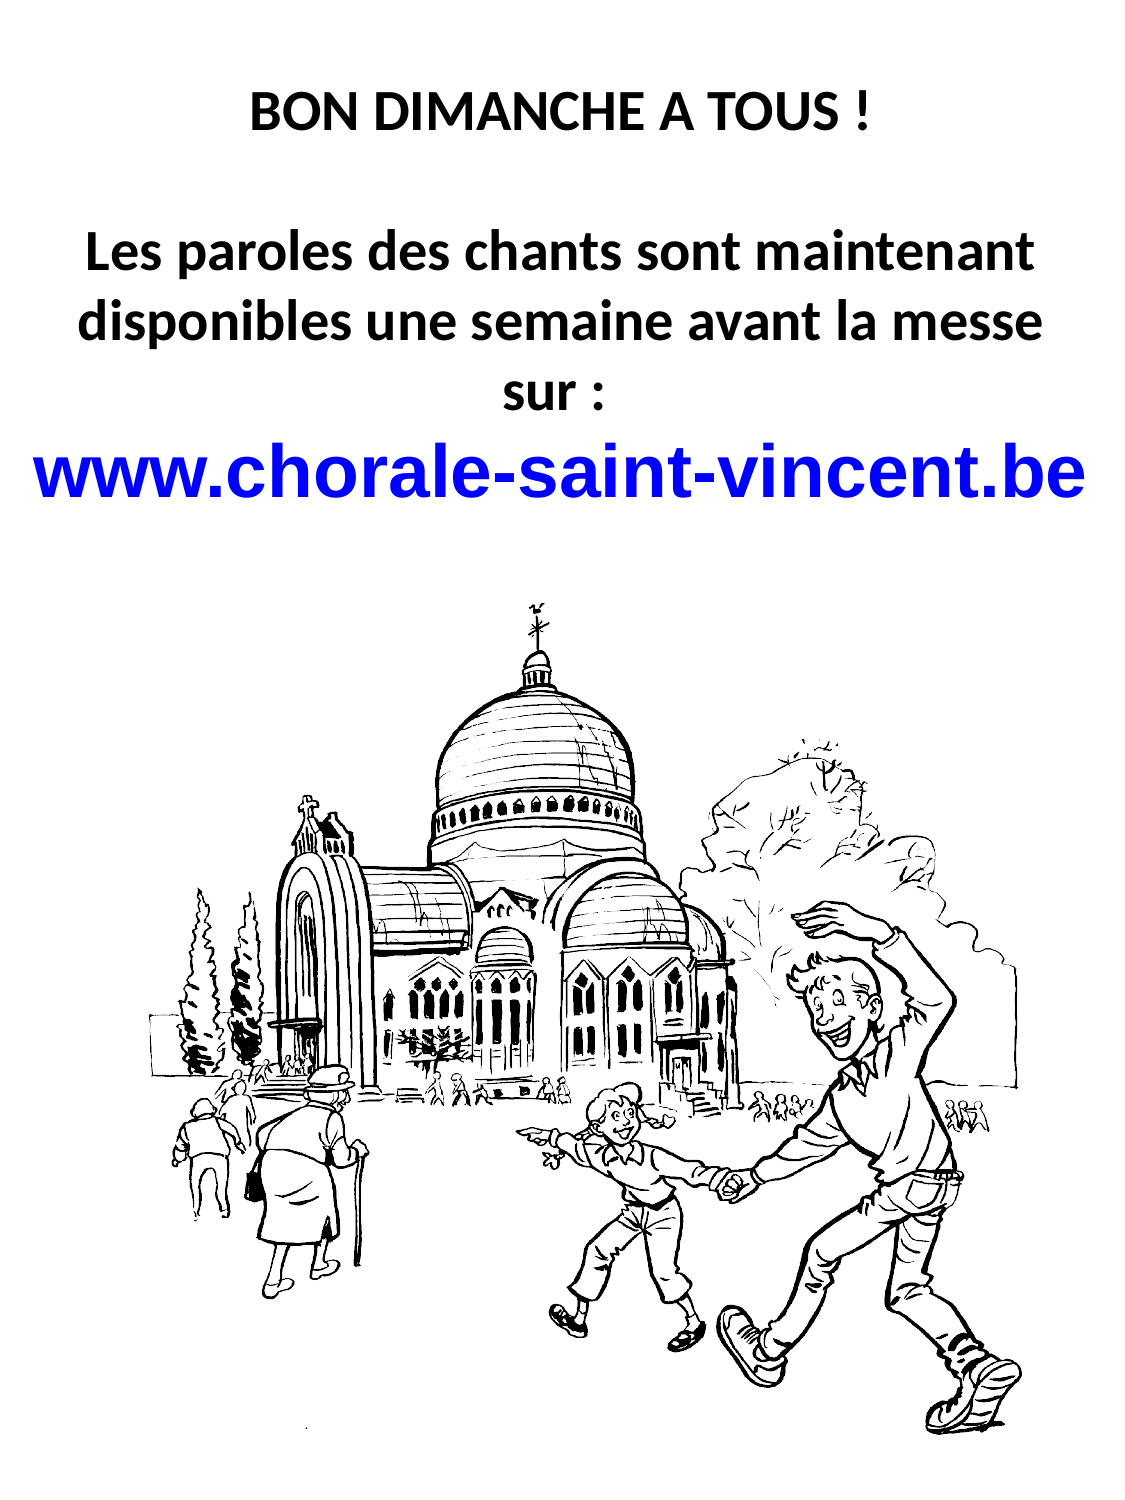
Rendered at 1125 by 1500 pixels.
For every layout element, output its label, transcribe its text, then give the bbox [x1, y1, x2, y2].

text_box BON DIMANCHE A TOUS ! Les paroles des chants sont maintenant disponibles une semaine avant la messe sur : www.chorale-saint-vincent.be [11, 64, 1111, 721]
picture [141, 556, 1028, 1441]
